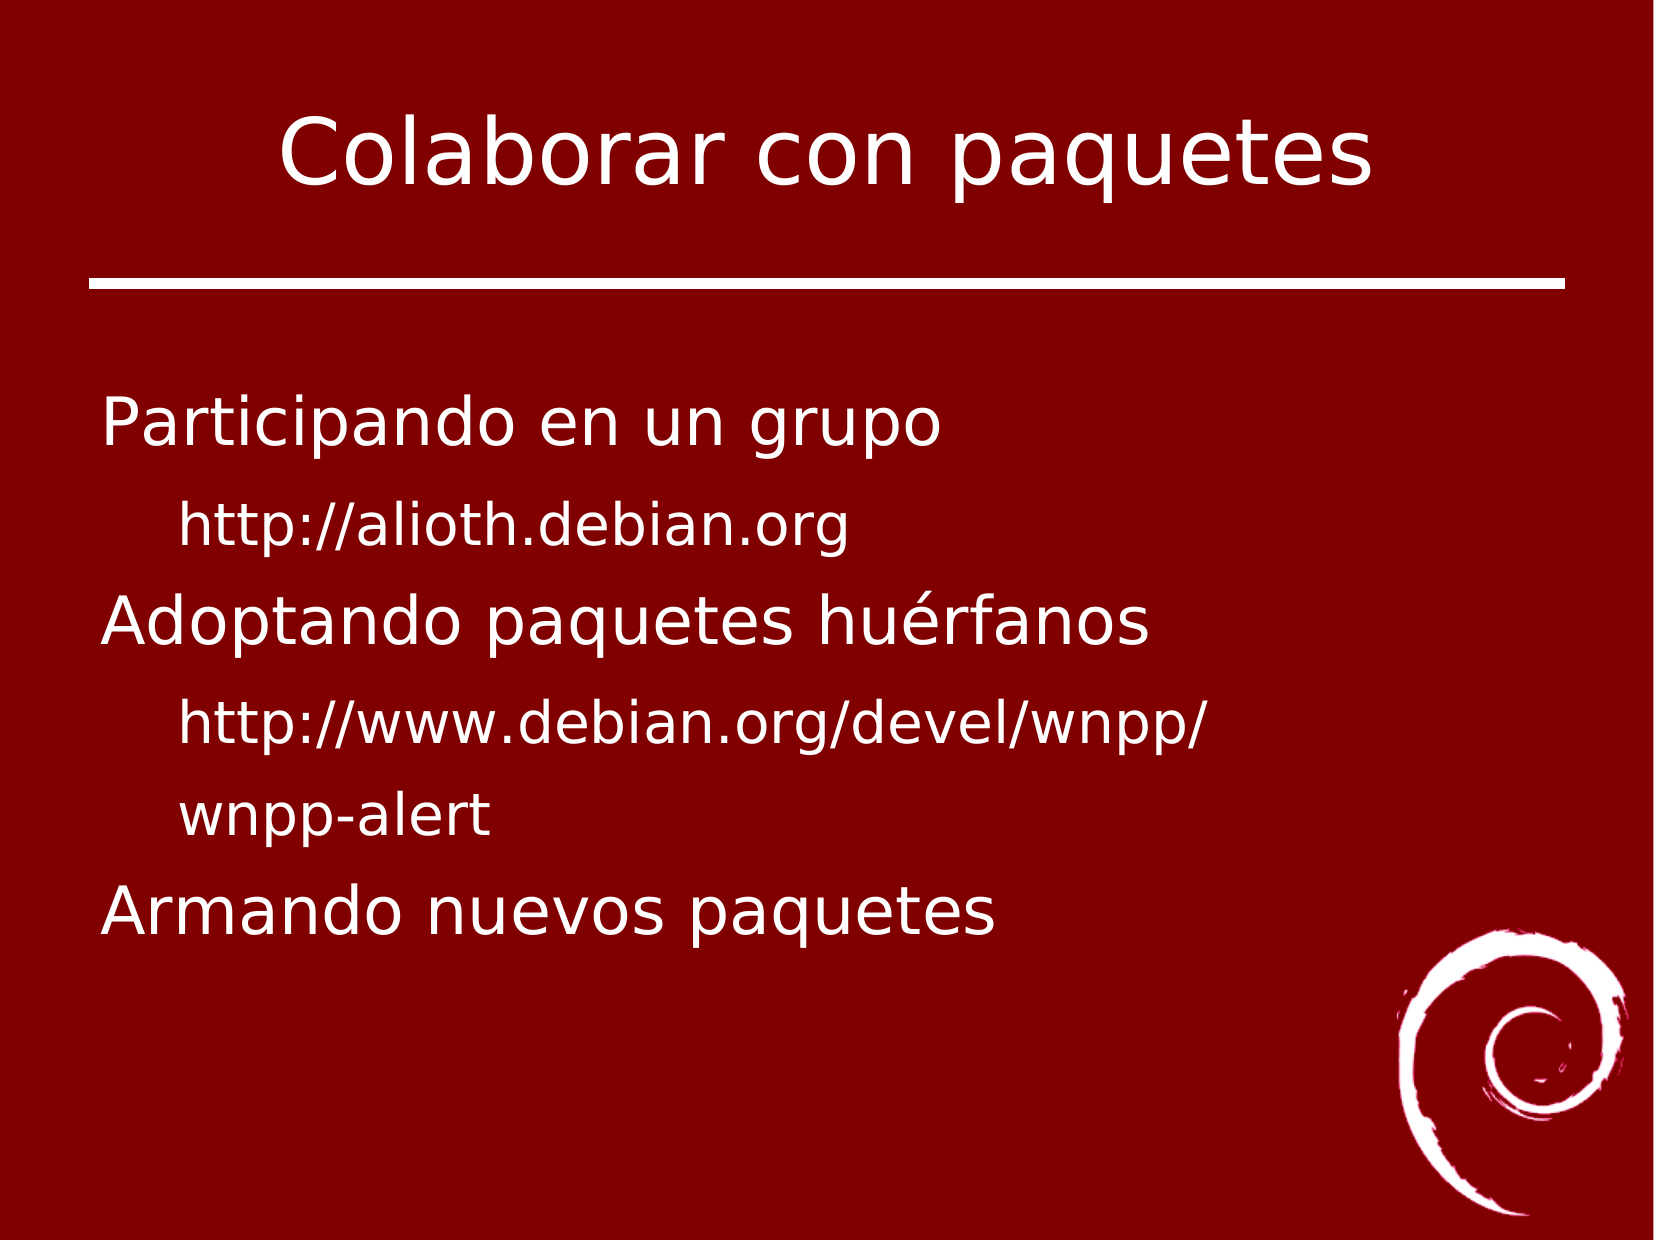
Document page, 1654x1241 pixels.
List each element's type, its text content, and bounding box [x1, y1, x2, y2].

title Colaborar con paquetes [82, 49, 1571, 257]
list Participando en un grupo http://alioth.debian.org Adoptando paquetes huérfanos http://www.debian.org/devel/wnpp/ wnpp-alert Armando nuevos paquetes [82, 383, 1571, 1109]
picture [1394, 925, 1632, 1218]
